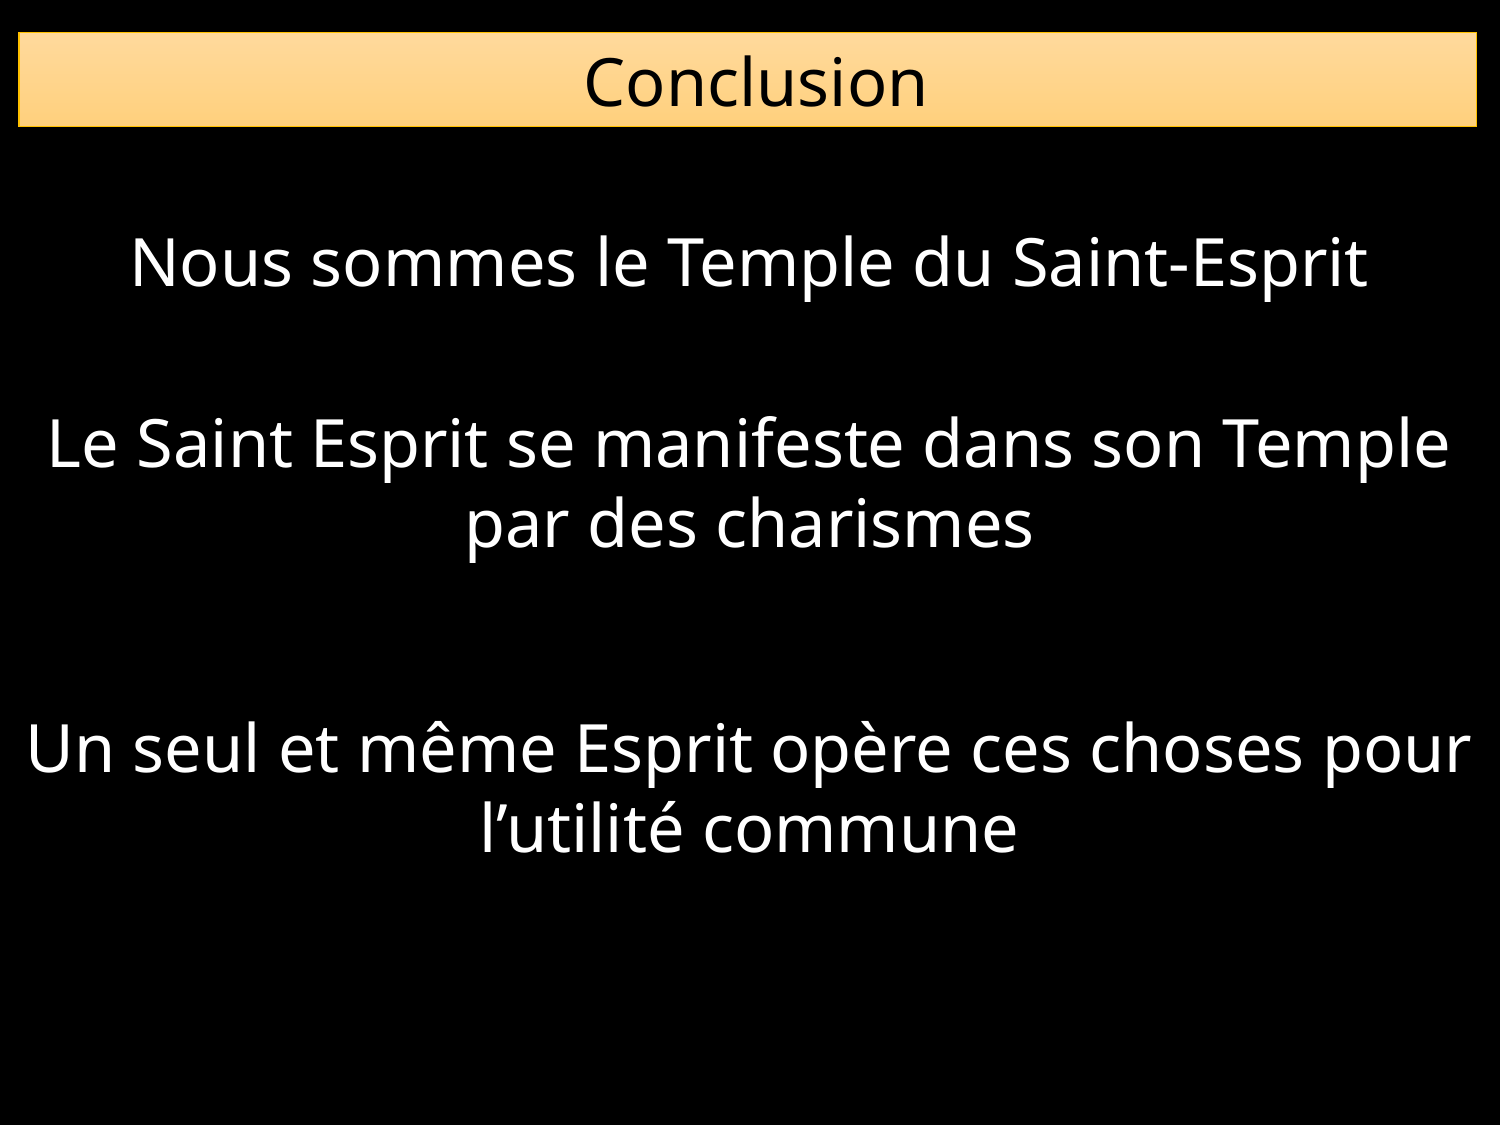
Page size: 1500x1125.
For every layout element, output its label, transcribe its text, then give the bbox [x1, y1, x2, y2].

text_box Nous sommes le Temple du Saint-Esprit [0, 212, 1500, 308]
text_box Un seul et même Esprit opère ces choses pour l’utilité commune [0, 698, 1500, 873]
text_box Conclusion [19, 32, 1477, 127]
text_box Le Saint Esprit se manifeste dans son Temple par des charismes [0, 393, 1500, 568]
